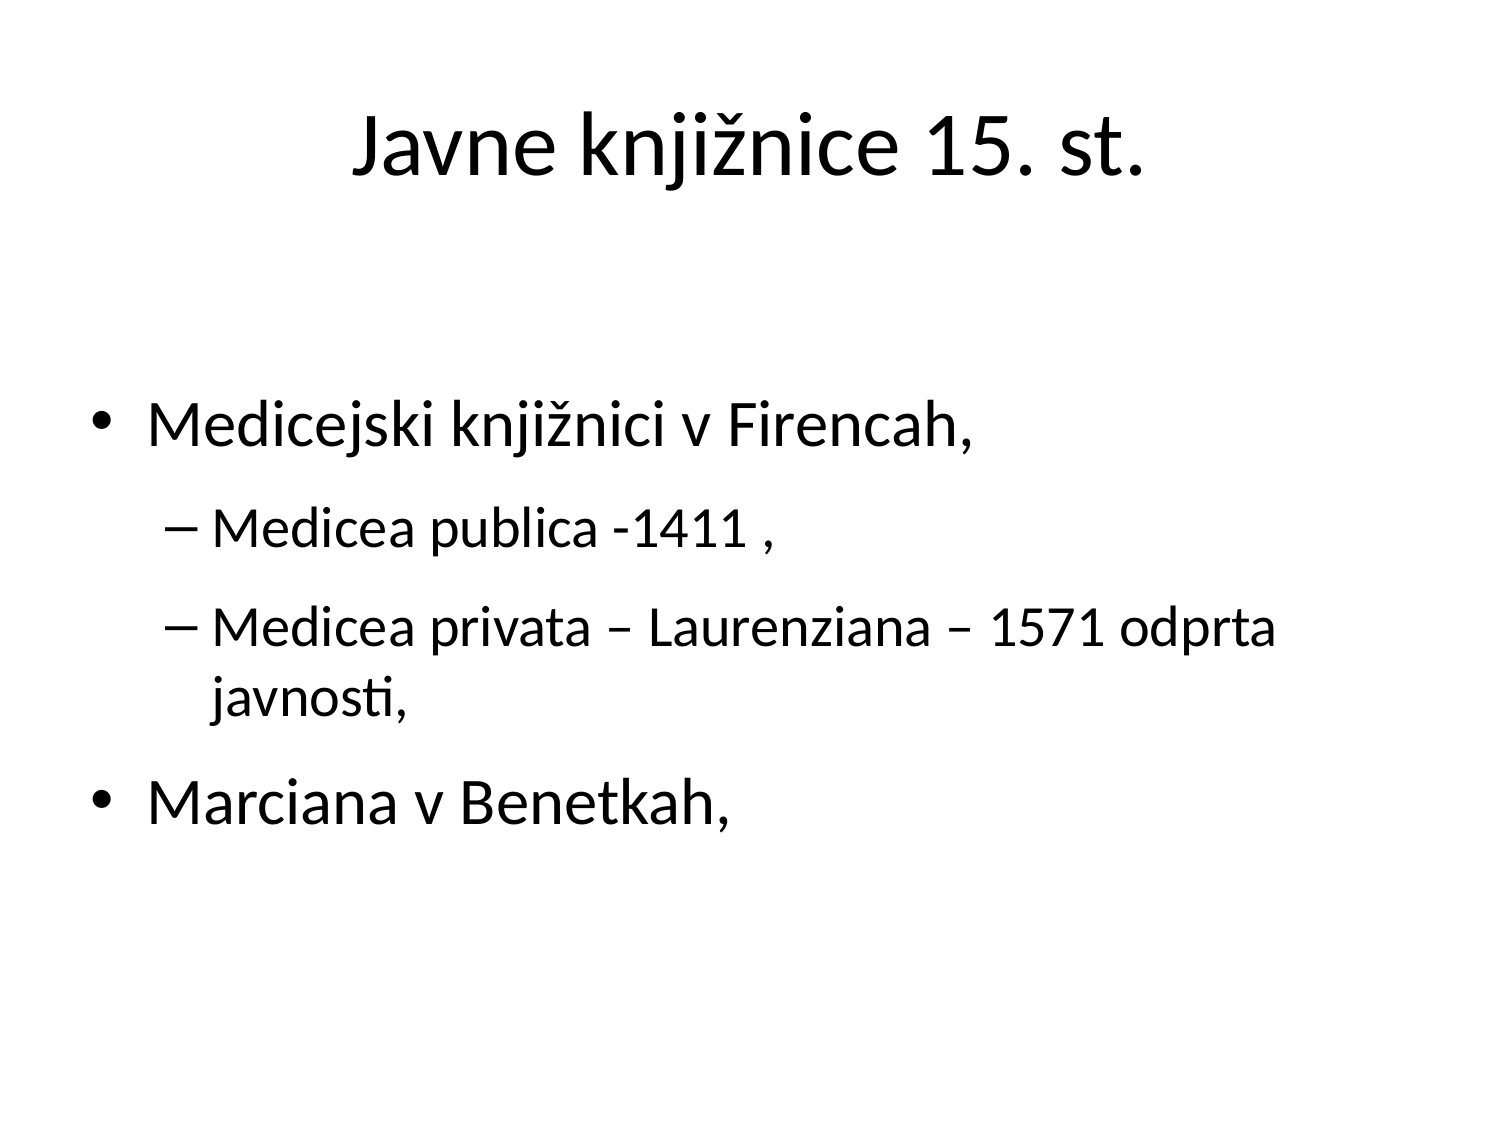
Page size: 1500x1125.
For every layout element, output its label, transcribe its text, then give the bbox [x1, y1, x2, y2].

title Javne knjižnice 15. st. [75, 45, 1425, 233]
list Medicejski knjižnici v Firencah, Medicea publica -1411 , Medicea privata – Laurenziana – 1571 odprta javnosti, Marciana v Benetkah, [75, 262, 1425, 1005]
